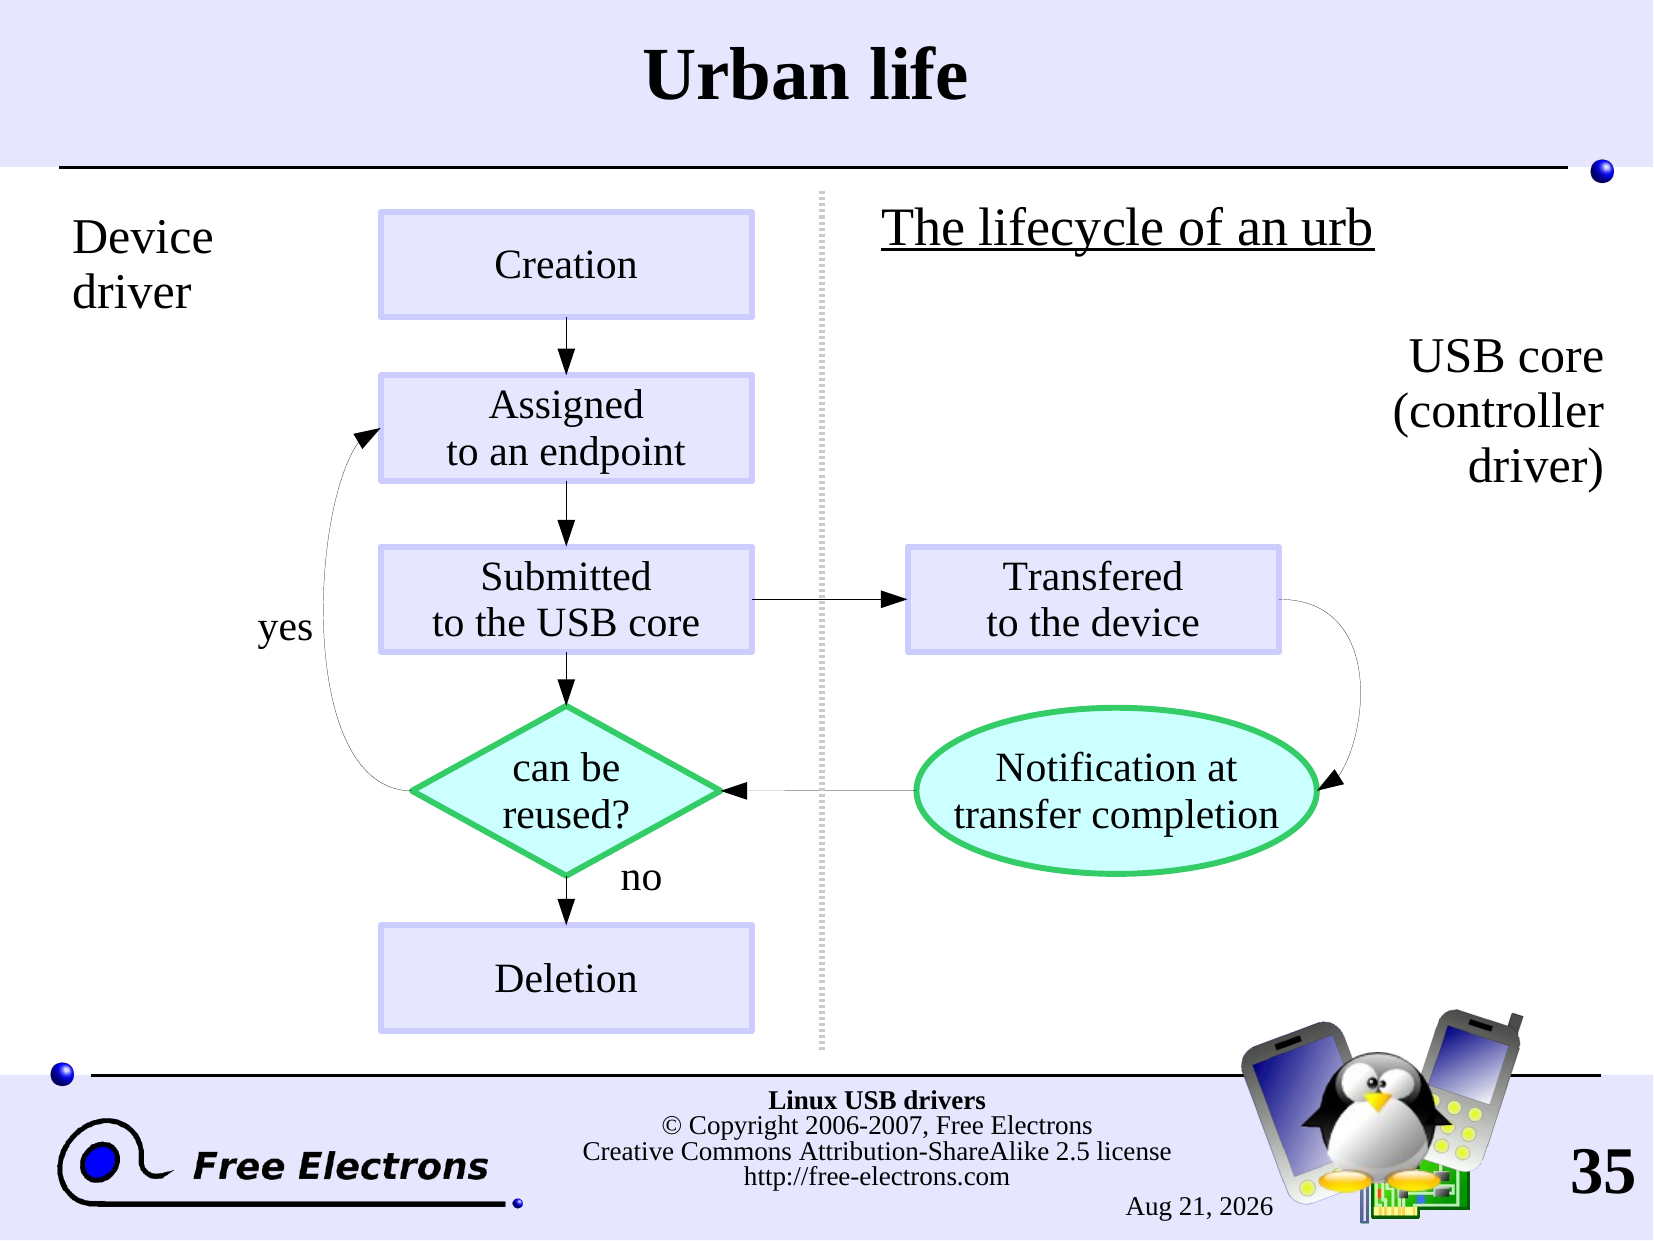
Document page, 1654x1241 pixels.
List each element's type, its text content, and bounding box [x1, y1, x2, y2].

text_box Device driver [72, 208, 215, 330]
title Urban life [60, 25, 1551, 124]
picture [50, 1107, 527, 1216]
text_box yes [257, 603, 314, 655]
text_box Submitted to the USB core [380, 546, 752, 653]
picture [1225, 983, 1538, 1241]
list The lifecycle of an urb [863, 196, 1426, 280]
text_box USB core (controller driver) [1392, 327, 1605, 510]
text_box Creation [380, 211, 752, 318]
text_box Transfered to the device [907, 546, 1279, 653]
text_box Notification at transfer completion [916, 707, 1317, 874]
text_box no [620, 853, 663, 905]
text_box Deletion [380, 925, 752, 1031]
text_box can be reused? [412, 706, 720, 876]
text_box Assigned to an endpoint [380, 375, 752, 481]
